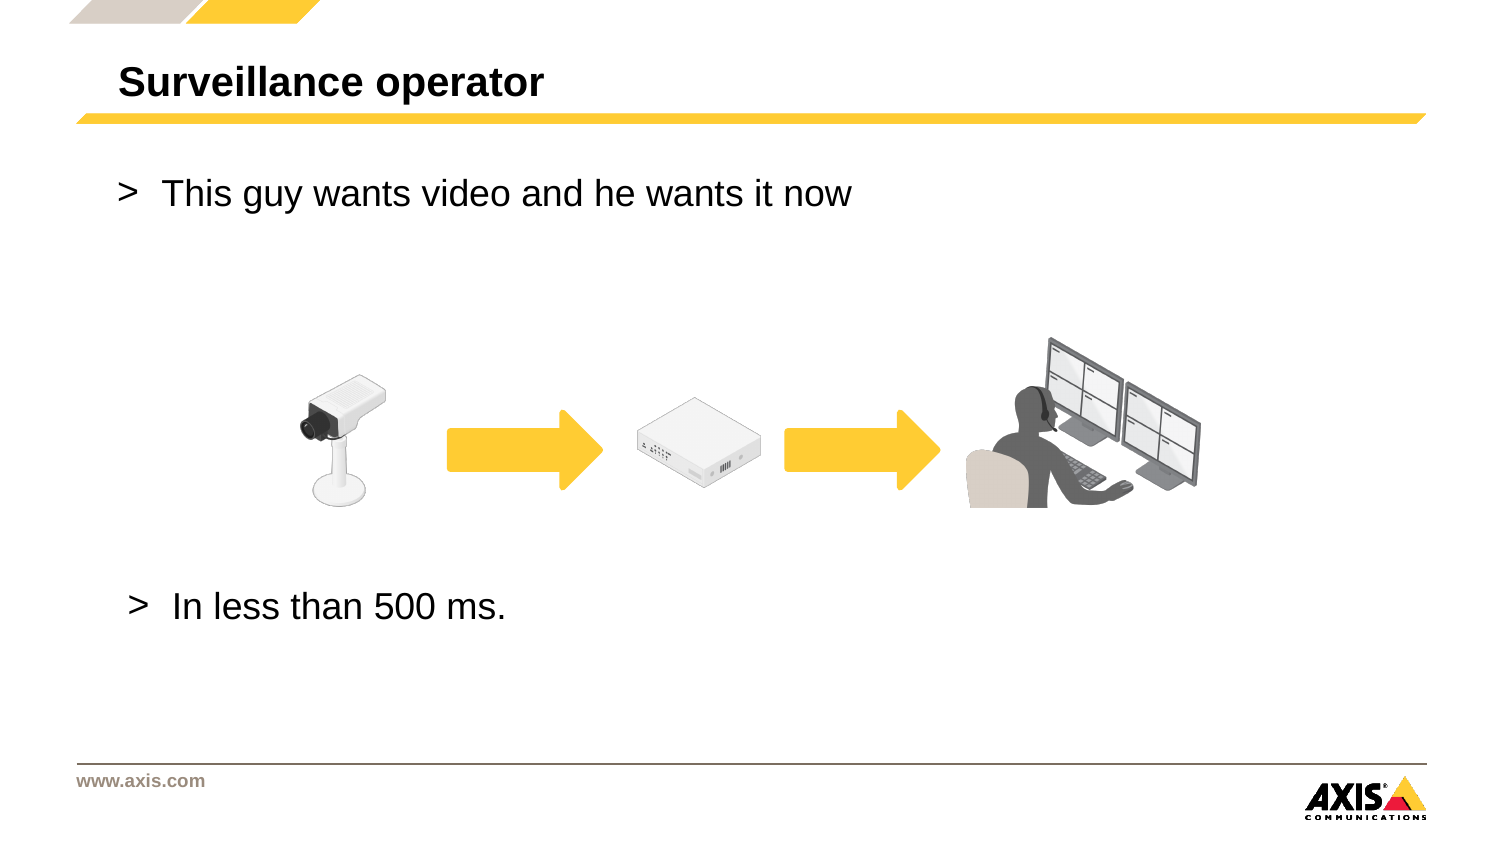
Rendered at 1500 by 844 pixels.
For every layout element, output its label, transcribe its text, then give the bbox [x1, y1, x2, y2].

picture [300, 374, 386, 507]
text_box [450, 412, 601, 488]
picture [1305, 776, 1426, 820]
picture [637, 397, 761, 488]
list In less than 500 ms. [112, 574, 931, 676]
picture [966, 337, 1201, 508]
title Surveillance operator [103, 47, 1462, 108]
text_box [787, 412, 938, 488]
list This guy wants video and he wants it now [102, 161, 921, 263]
